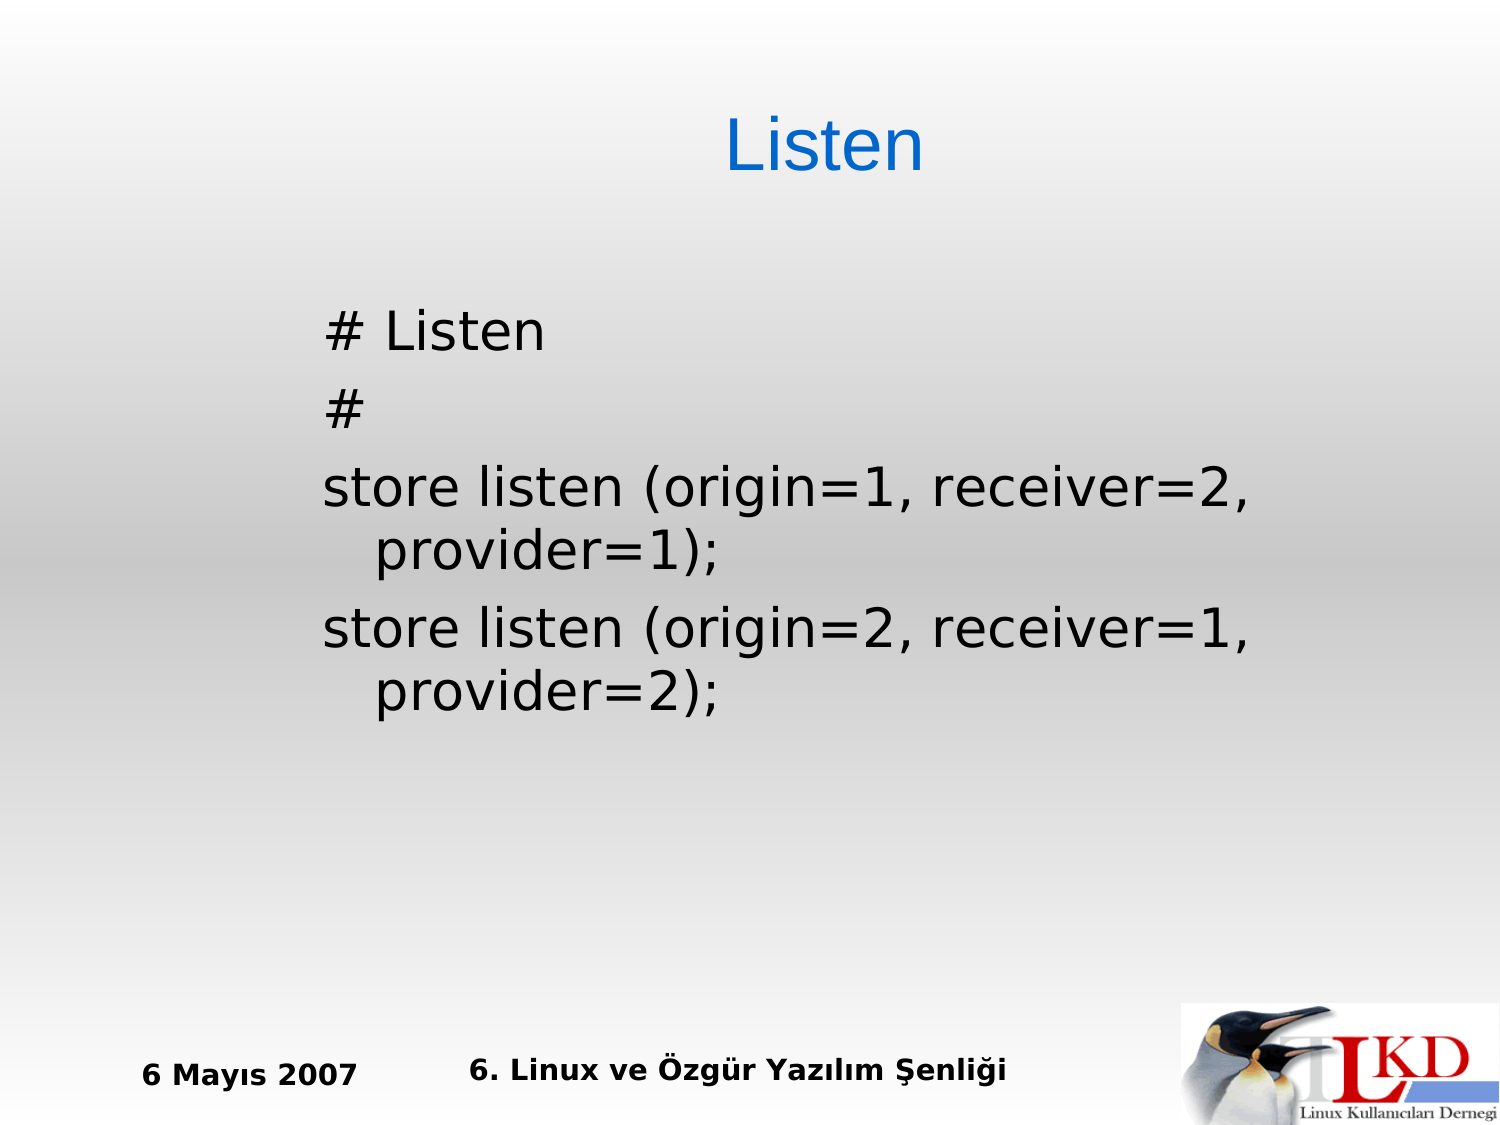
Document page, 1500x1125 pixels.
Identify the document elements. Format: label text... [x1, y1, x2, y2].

picture [1181, 1003, 1499, 1125]
list # Listen # store listen (origin=1, receiver=2, provider=1); store listen (origin=2, receiver=1, provider=2); [224, 299, 1425, 975]
title Listen [224, 49, 1425, 238]
